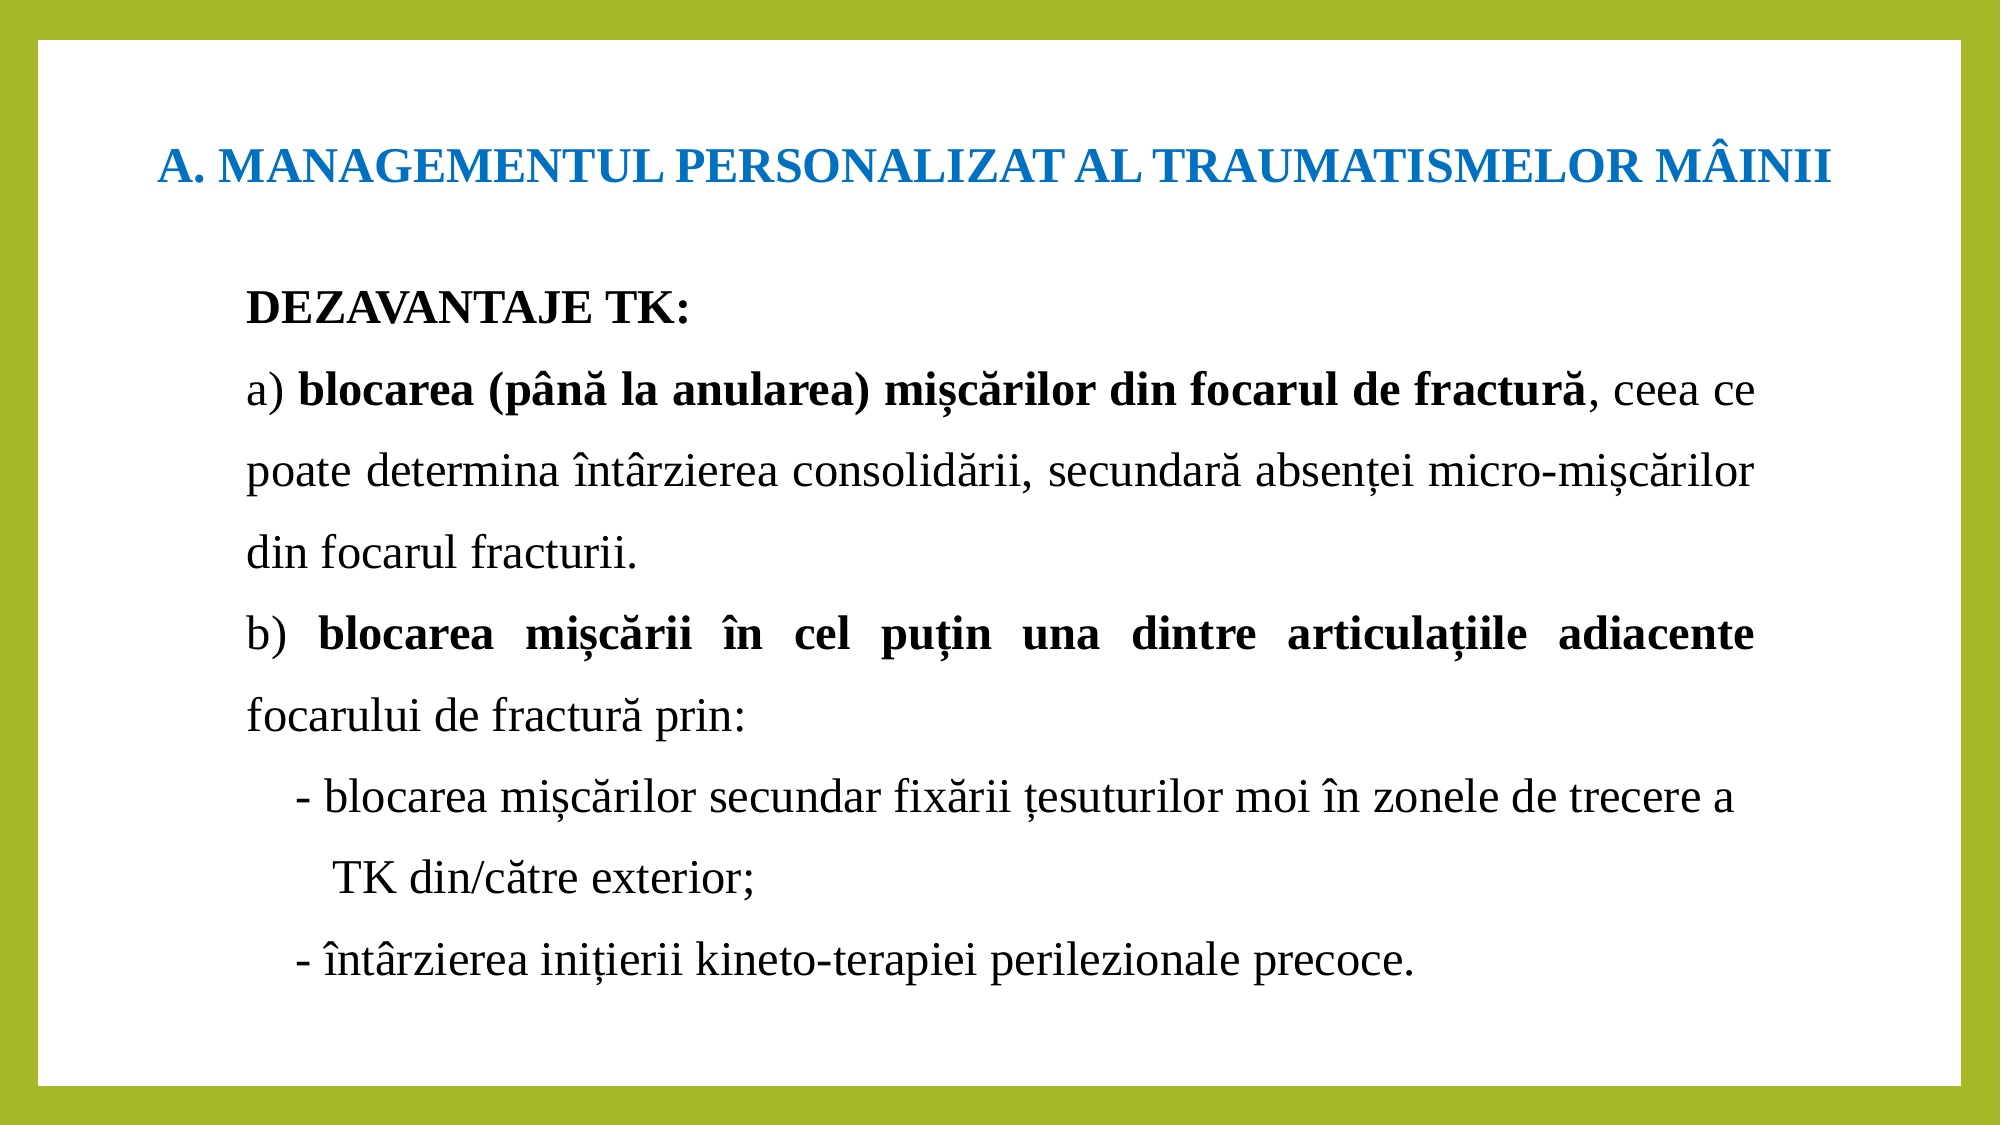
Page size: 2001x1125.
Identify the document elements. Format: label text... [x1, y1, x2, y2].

title A. MANAGEMENTUL PERSONALIZAT AL TRAUMATISMELOR MÂINII [142, 99, 1863, 323]
list DEZAVANTAJE TK: a) blocarea (până la anularea) mișcărilor din focarul de fractură, ceea ce poate determina întârzierea consolidării, secundară absenței micro-mișcărilor din focarul fracturii. b) blocarea mișcării în cel puțin una dintre articulațiile adiacente focarului de fractură prin: - blocarea mișcărilor secundar fixării țesuturilor moi în zonele de trecere a TK din/către exterior; - întârzierea inițierii kineto-terapiei perilezionale precoce. [187, 244, 1808, 1059]
